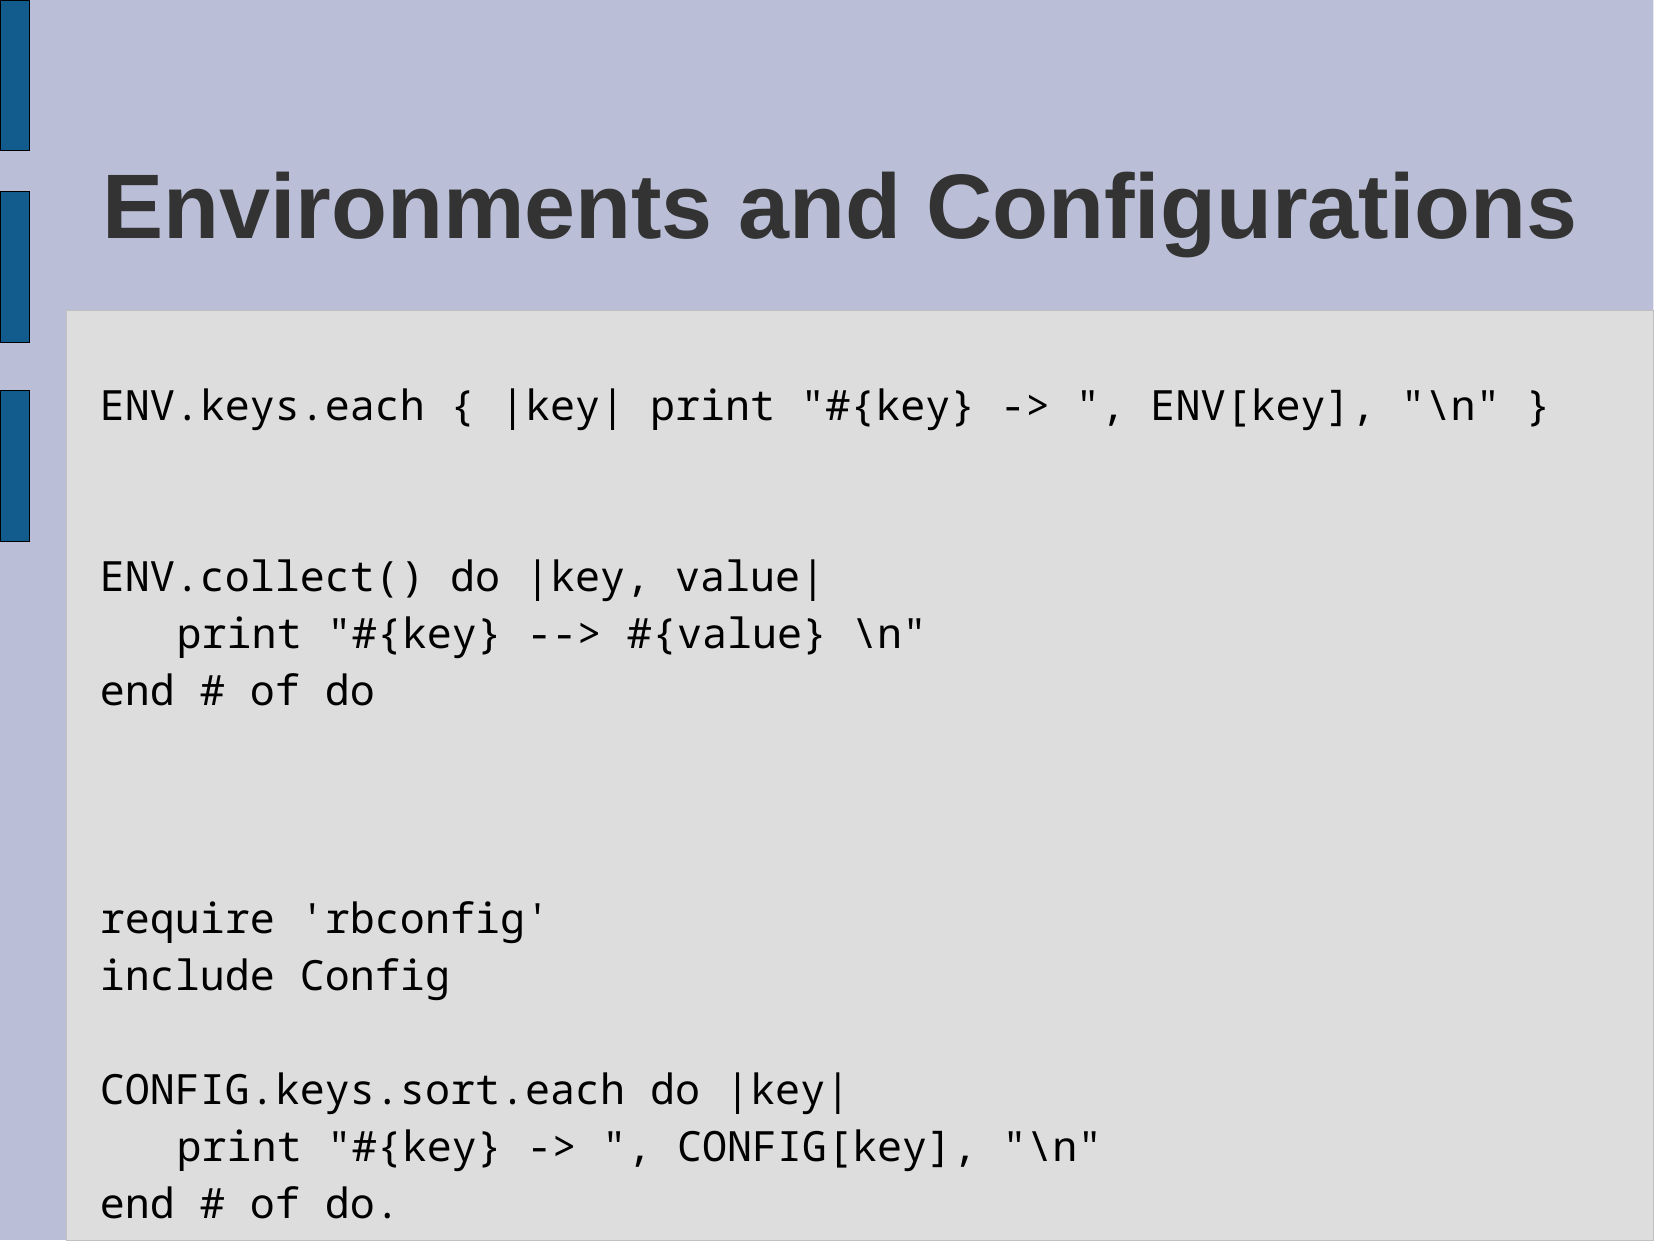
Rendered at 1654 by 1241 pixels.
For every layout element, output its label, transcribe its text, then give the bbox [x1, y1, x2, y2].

title Environments and Configurations [58, 102, 1624, 311]
list ENV.keys.each { |key| print "#{key} -> ", ENV[key], "\n" } ENV.collect() do |key, value| print "#{key} --> #{value} \n" end # of do require 'rbconfig' include Config CONFIG.keys.sort.each do |key| print "#{key} -> ", CONFIG[key], "\n" end # of do. [82, 318, 1654, 1183]
